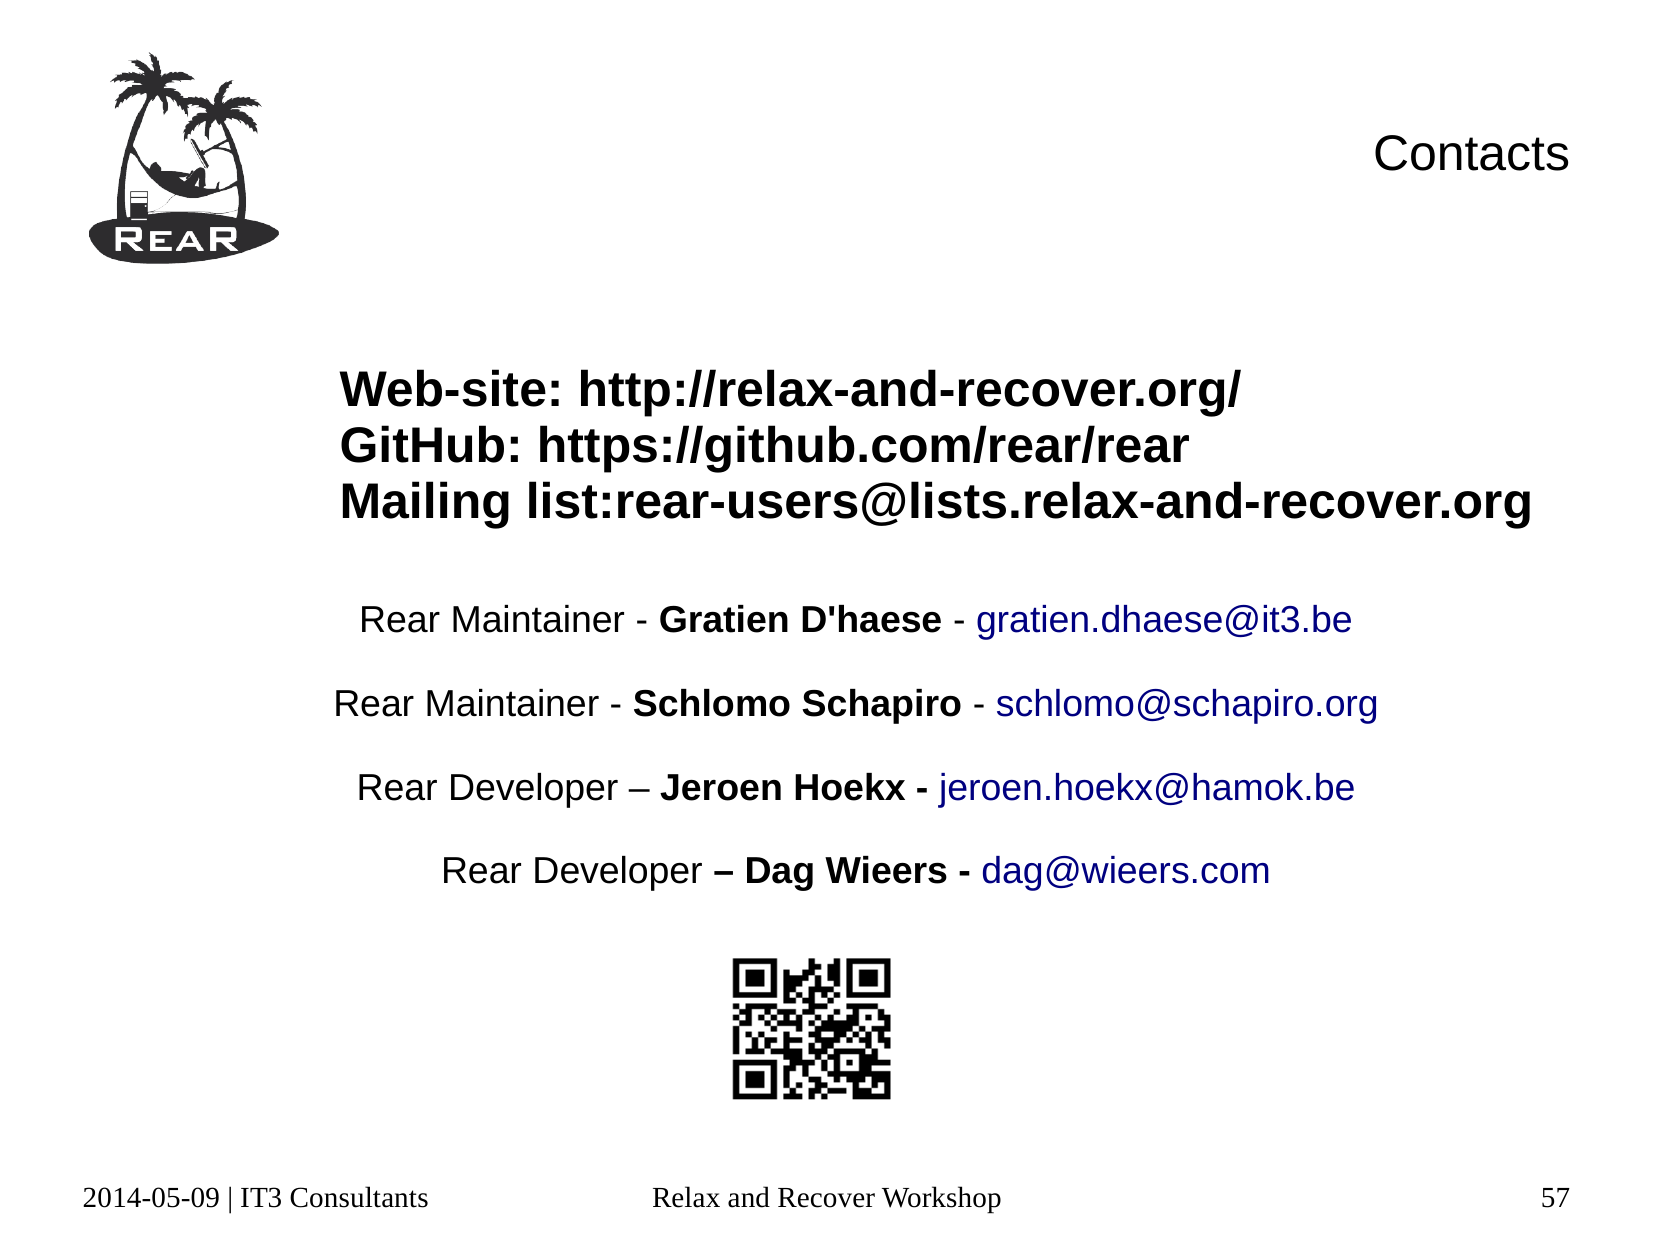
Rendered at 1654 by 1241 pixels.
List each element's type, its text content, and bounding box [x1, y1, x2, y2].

picture [708, 936, 916, 1123]
text_box Rear Maintainer - Gratien D'haese - gratien.dhaese@it3.be Rear Maintainer - Schlomo Schapiro - schlomo@schapiro.org Rear Developer – Jeroen Hoekx - jeroen.hoekx@hamok.be Rear Developer – Dag Wieers - dag@wieers.com [147, 590, 1565, 1152]
text_box Web-site: http://relax-and-recover.org/ GitHub: https://github.com/rear/rear Mailing list:rear-users@lists.relax-and-recover.org [324, 354, 1549, 595]
title Contacts [295, 49, 1571, 257]
picture [88, 52, 279, 266]
